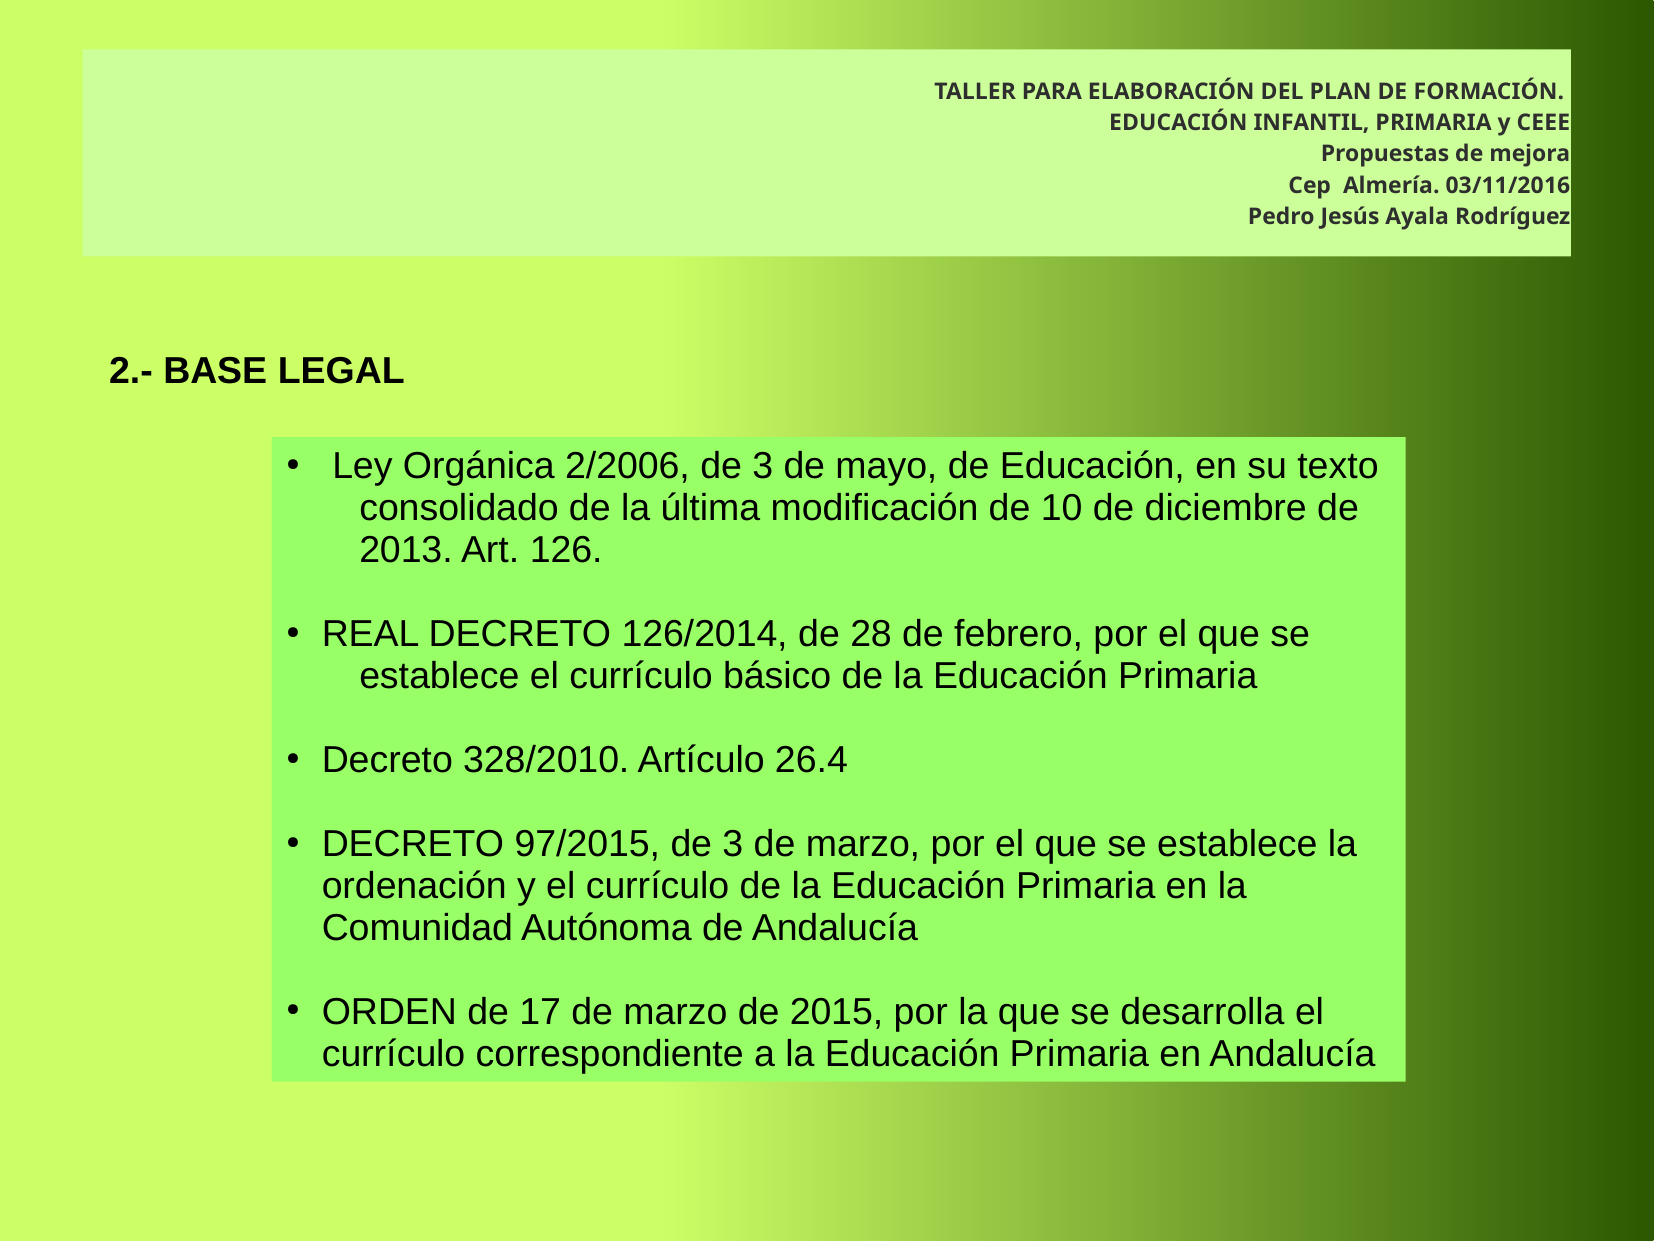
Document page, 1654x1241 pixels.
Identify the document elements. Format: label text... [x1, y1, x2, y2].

text_box 2.- BASE LEGAL [94, 342, 922, 400]
text_box Ley Orgánica 2/2006, de 3 de mayo, de Educación, en su texto consolidado de la última modificación de 10 de diciembre de 2013. Art. 126. REAL DECRETO 126/2014, de 28 de febrero, por el que se establece el currículo básico de la Educación Primaria Decreto 328/2010. Artículo 26.4 DECRETO 97/2015, de 3 de marzo, por el que se establece la ordenación y el currículo de la Educación Primaria en la Comunidad Autónoma de Andalucía ORDEN de 17 de marzo de 2015, por la que se desarrolla el currículo correspondiente a la Educación Primaria en Andalucía [271, 437, 1406, 1082]
title TALLER PARA ELABORACIÓN DEL PLAN DE FORMACIÓN. EDUCACIÓN INFANTIL, PRIMARIA y CEEE Propuestas de mejora Cep Almería. 03/11/2016 Pedro Jesús Ayala Rodríguez [82, 49, 1571, 257]
